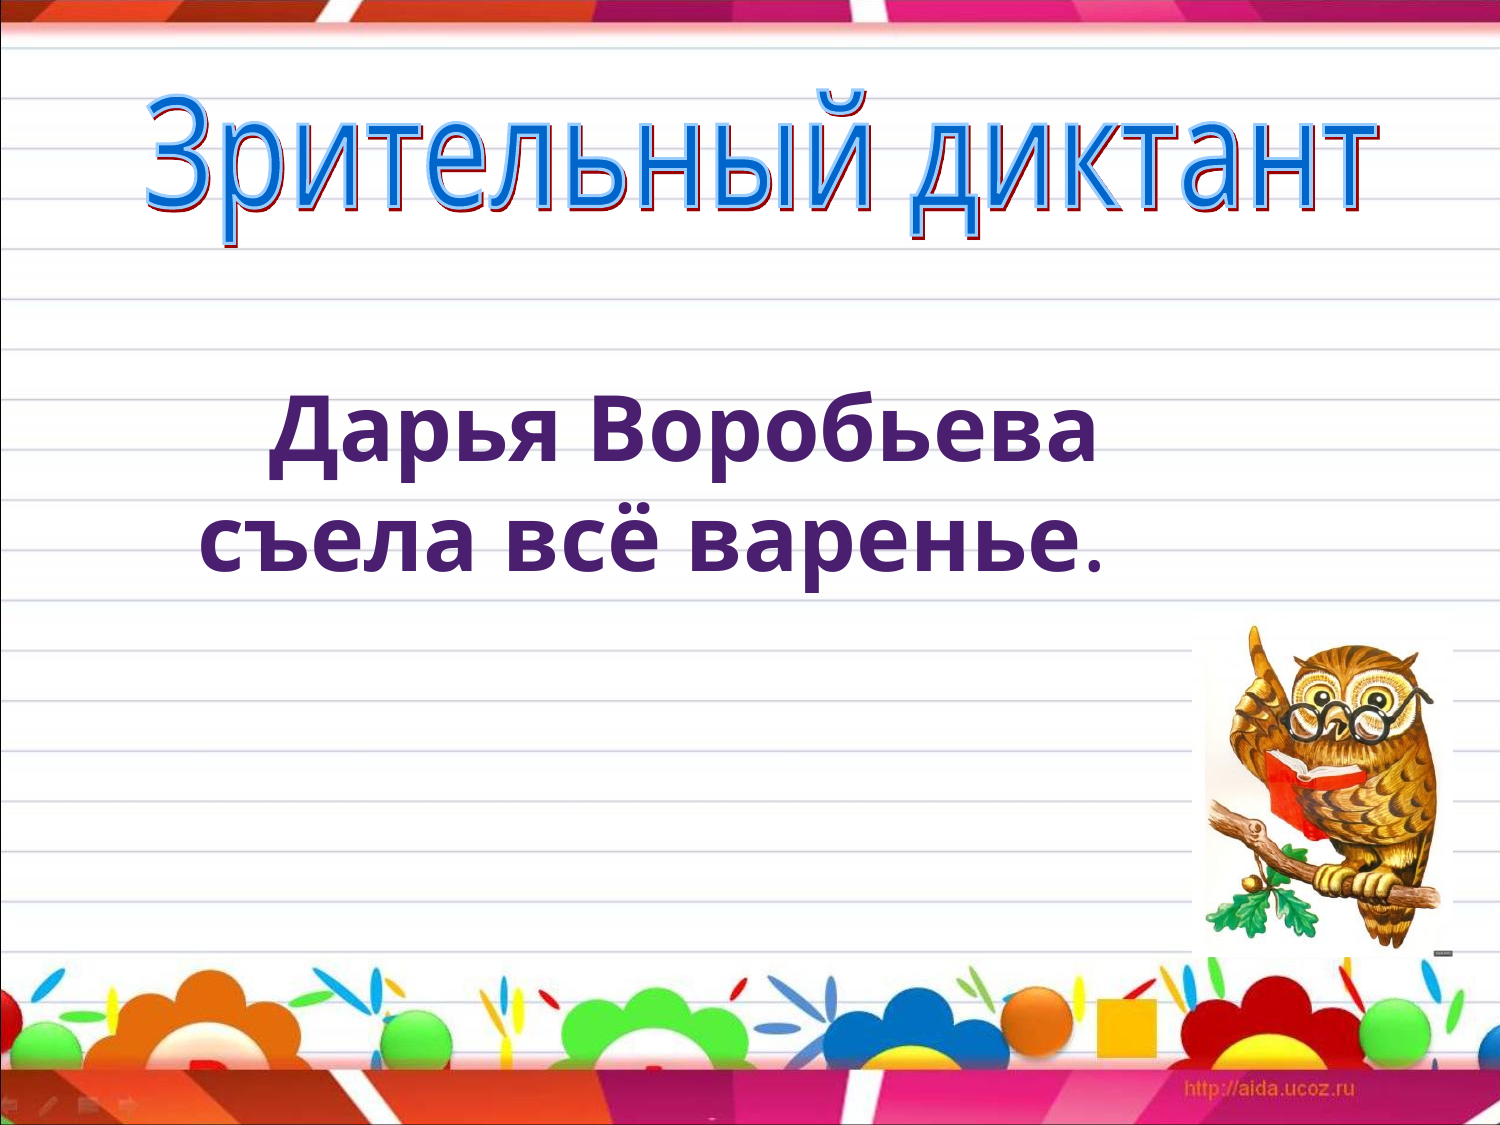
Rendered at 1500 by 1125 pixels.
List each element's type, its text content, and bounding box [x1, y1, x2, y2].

text_box Зрительный диктант [716, 124, 769, 207]
text_box Зрительный диктант [367, 124, 420, 207]
text_box Зрительный диктант [489, 124, 549, 208]
text_box Зрительный диктант [1122, 124, 1175, 207]
text_box Зрительный диктант [810, 124, 868, 207]
text_box Зрительный диктант [223, 122, 282, 244]
text_box Зрительный диктант [147, 95, 208, 209]
text_box Зрительный диктант [297, 124, 355, 207]
text_box Зрительный диктант [989, 124, 1046, 207]
text_box Зрительный диктант [427, 122, 483, 209]
text_box Зрительный диктант [640, 124, 697, 207]
text_box Дарья Воробьева съела всё варенье. [183, 361, 1353, 597]
text_box Зрительный диктант [1323, 124, 1376, 207]
text_box Зрительный диктант [1182, 122, 1235, 209]
text_box Зрительный диктант [568, 124, 624, 207]
text_box Зрительный диктант [911, 124, 977, 236]
text_box Зрительный диктант [779, 124, 791, 207]
text_box Зрительный диктант [817, 90, 863, 114]
text_box Зрительный диктант [1254, 124, 1311, 207]
picture [0, 0, 1500, 1125]
text_box Зрительный диктант [1066, 124, 1119, 207]
